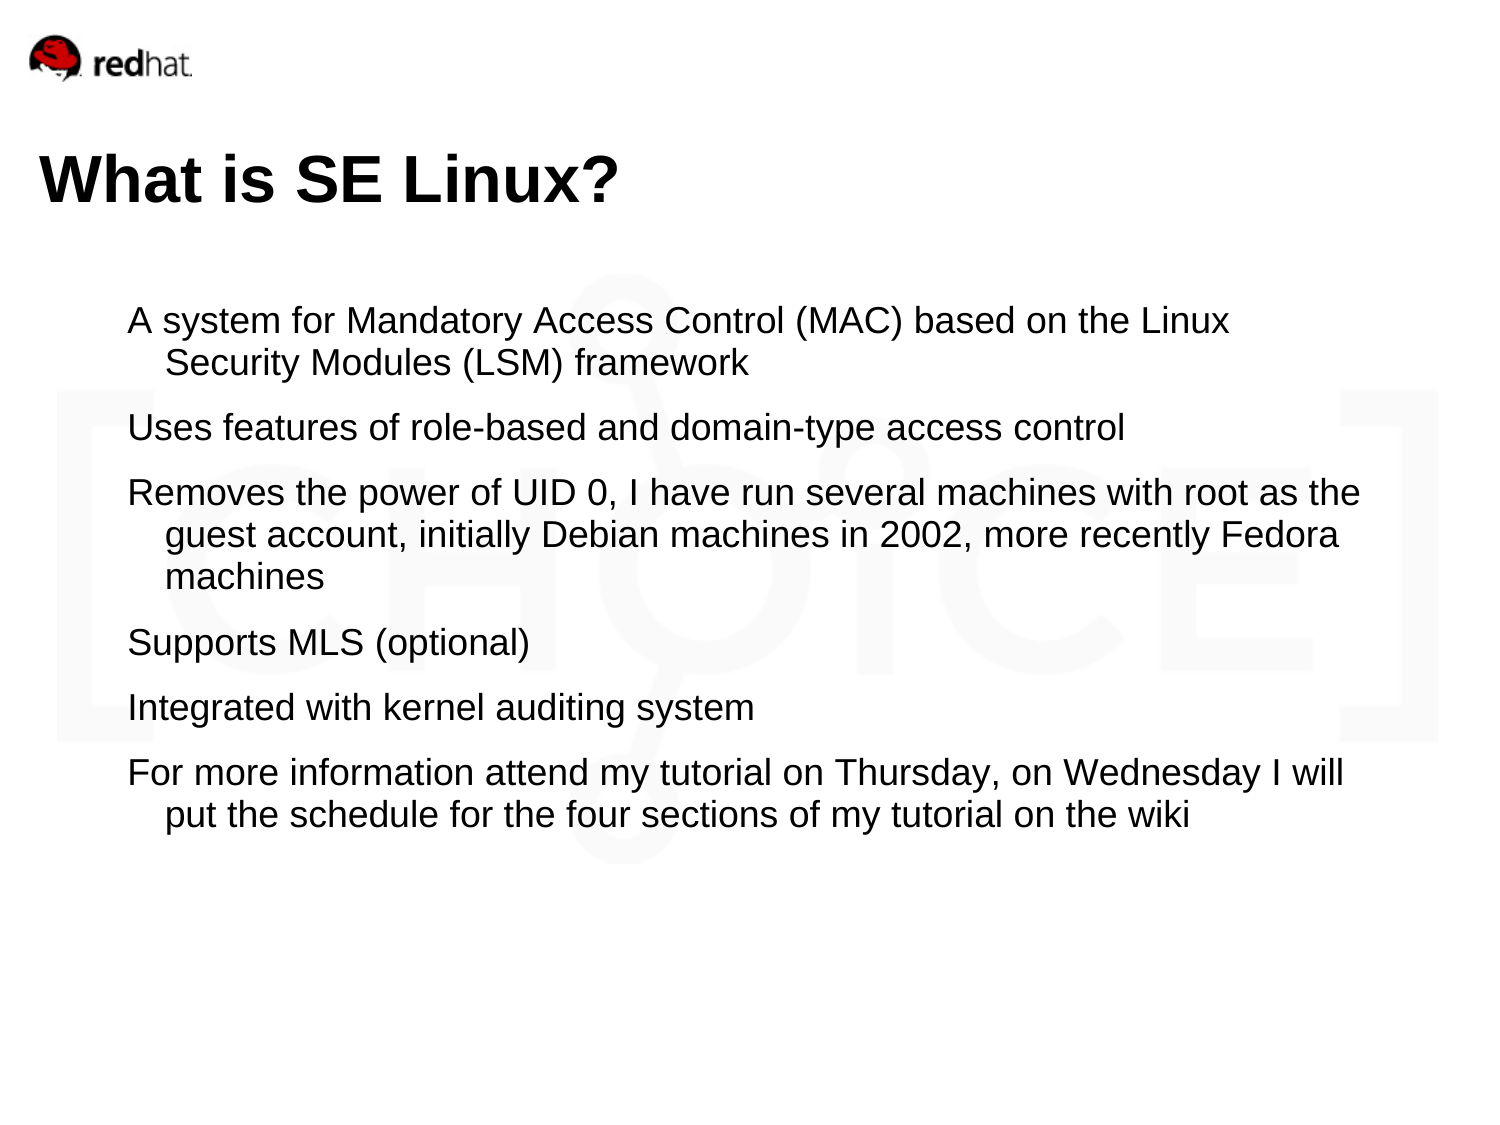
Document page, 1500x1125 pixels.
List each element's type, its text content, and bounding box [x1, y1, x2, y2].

list A system for Mandatory Access Control (MAC) based on the Linux Security Modules (LSM) framework Uses features of role-based and domain-type access control Removes the power of UID 0, I have run several machines with root as the guest account, initially Debian machines in 2002, more recently Fedora machines Supports MLS (optional) Integrated with kernel auditing system For more information attend my tutorial on Thursday, on Wednesday I will put the schedule for the four sections of my tutorial on the wiki [112, 291, 1389, 932]
title What is SE Linux? [25, 82, 1378, 225]
picture [28, 33, 192, 82]
picture [57, 274, 1438, 864]
